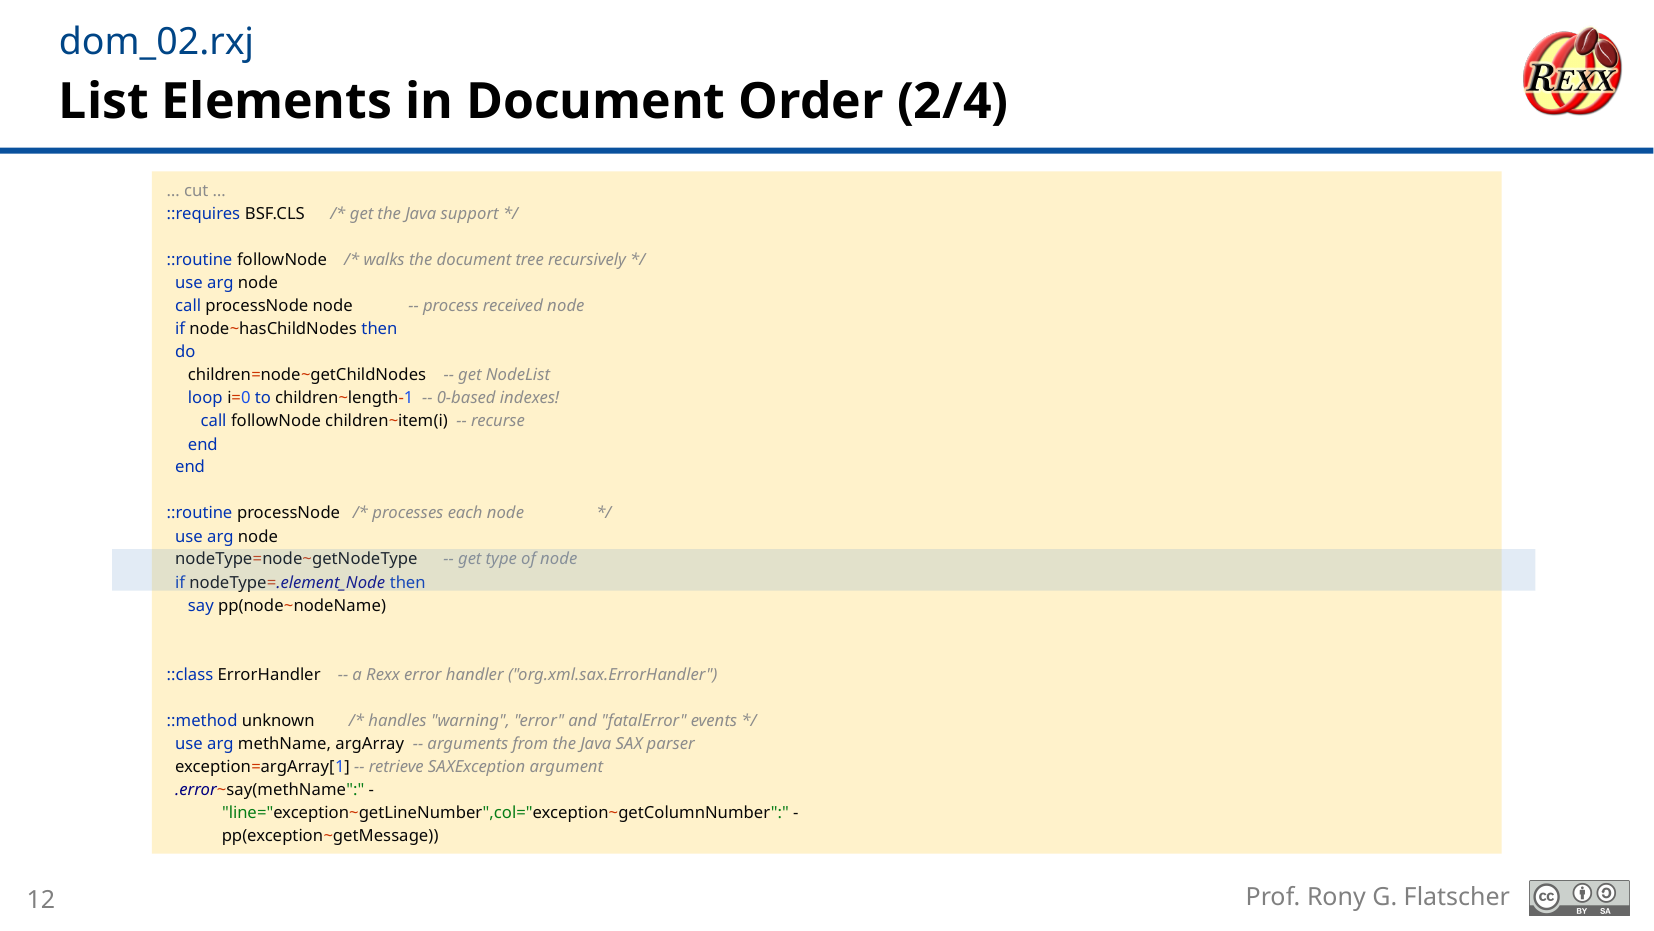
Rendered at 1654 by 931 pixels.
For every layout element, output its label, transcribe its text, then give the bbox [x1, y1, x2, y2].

text_box … cut … ::requires BSF.CLS /* get the Java support */ ::routine followNode /* walks the document tree recursively */ use arg node call processNode node -- process received node if node~hasChildNodes then do children=node~getChildNodes -- get NodeList loop i=0 to children~length-1 -- 0-based indexes! call followNode children~item(i) -- recurse end end ::routine processNode /* processes each node */ use arg node nodeType=node~getNodeType -- get type of node if nodeType=.element_Node then say pp(node~nodeName) ::class ErrorHandler -- a Rexx error handler ("org.xml.sax.ErrorHandler") ::method unknown /* handles "warning", "error" and "fatalError" events */ use arg methName, argArray -- arguments from the Java SAX parser exception=argArray[1] -- retrieve SAXException argument .error~say(methName":" - "line="exception~getLineNumber",col="exception~getColumnNumber":" - pp(exception~getMessage)) [151, 591, 1502, 817]
title dom_02.rxj List Elements in Document Order (2/4) [0, 0, 1625, 148]
text_box [112, 549, 1536, 591]
text_box … cut … ::requires BSF.CLS /* get the Java support */ ::routine followNode /* walks the document tree recursively */ use arg node call processNode node -- process received node if node~hasChildNodes then do children=node~getChildNodes -- get NodeList loop i=0 to children~length-1 -- 0-based indexes! call followNode children~item(i) -- recurse end end ::routine processNode /* processes each node */ use arg node nodeType=node~getNodeType -- get type of node if nodeType=.element_Node then say pp(node~nodeName) ::class ErrorHandler -- a Rexx error handler ("org.xml.sax.ErrorHandler") ::method unknown /* handles "warning", "error" and "fatalError" events */ use arg methName, argArray -- arguments from the Java SAX parser exception=argArray[1] -- retrieve SAXException argument .error~say(methName":" - "line="exception~getLineNumber",col="exception~getColumnNumber":" - pp(exception~getMessage)) [151, 171, 1502, 549]
